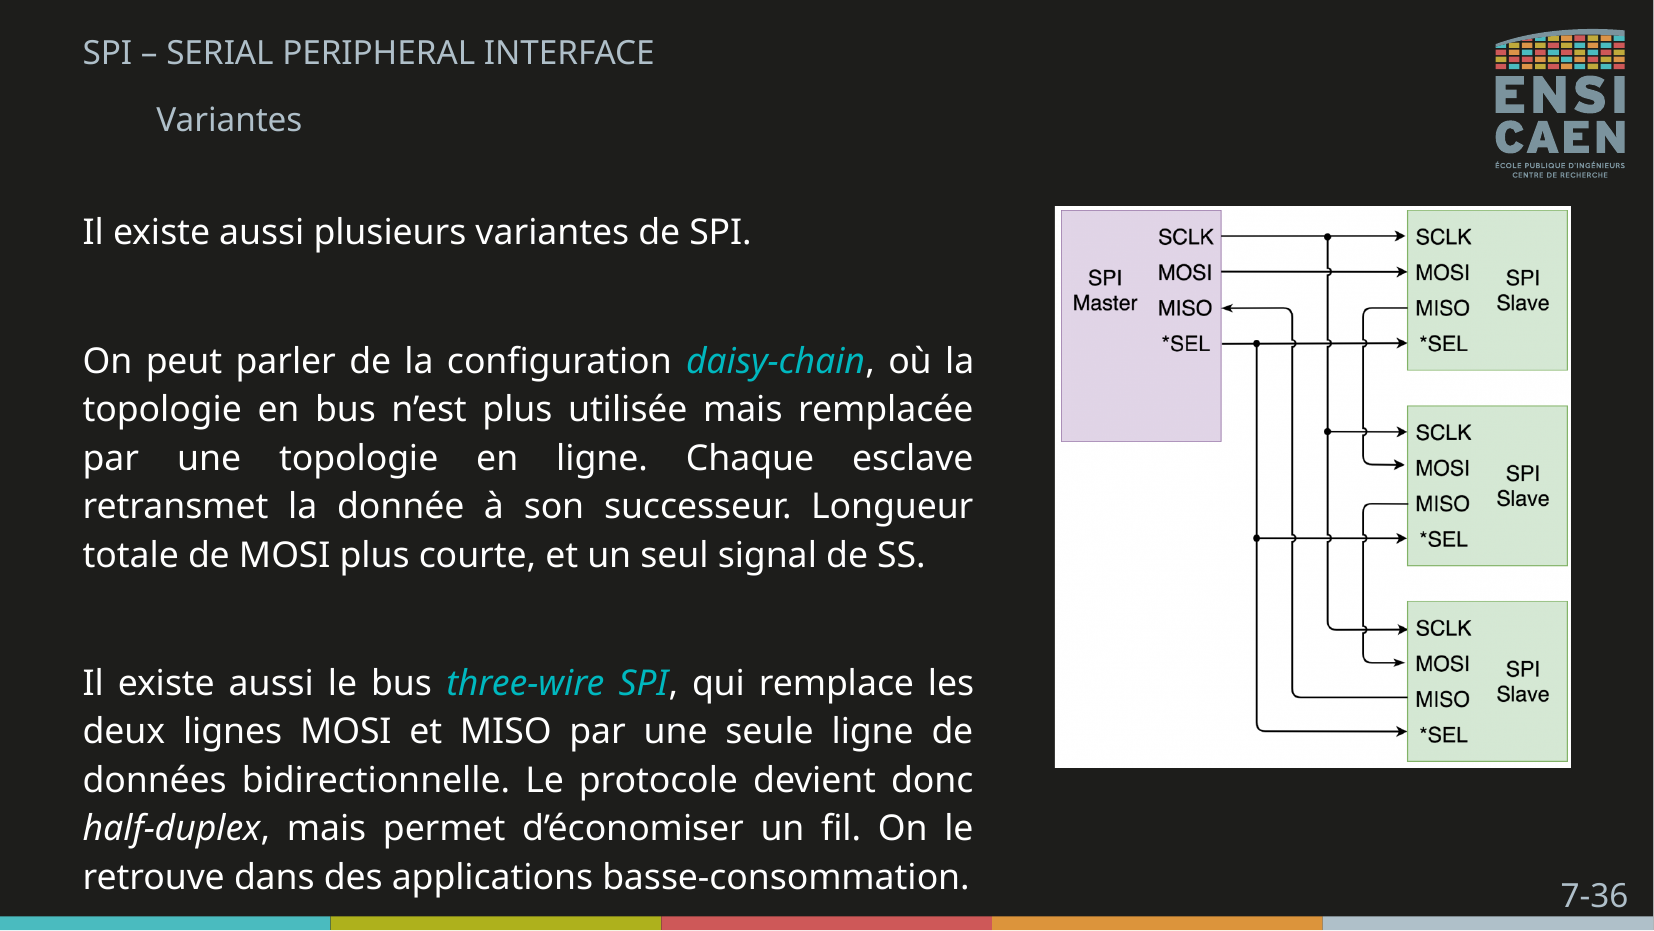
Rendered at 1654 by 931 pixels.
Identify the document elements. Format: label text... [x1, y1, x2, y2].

list Il existe aussi plusieurs variantes de SPI. On peut parler de la configuration daisy-chain, où la topologie en bus n’est plus utilisée mais remplacée par une topologie en ligne. Chaque esclave retransmet la donnée à son successeur. Longueur totale de MOSI plus courte, et un seul signal de SS. Il existe aussi le bus three-wire SPI, qui remplace les deux lignes MOSI et MISO par une seule ligne de données bidirectionnelle. Le protocole devient donc half-duplex, mais permet d’économiser un fil. On le retrouve dans des applications basse-consommation. [82, 206, 975, 916]
title SPI – SERIAL PERIPHERAL INTERFACE Variantes [82, 0, 1467, 148]
picture [1054, 206, 1571, 768]
